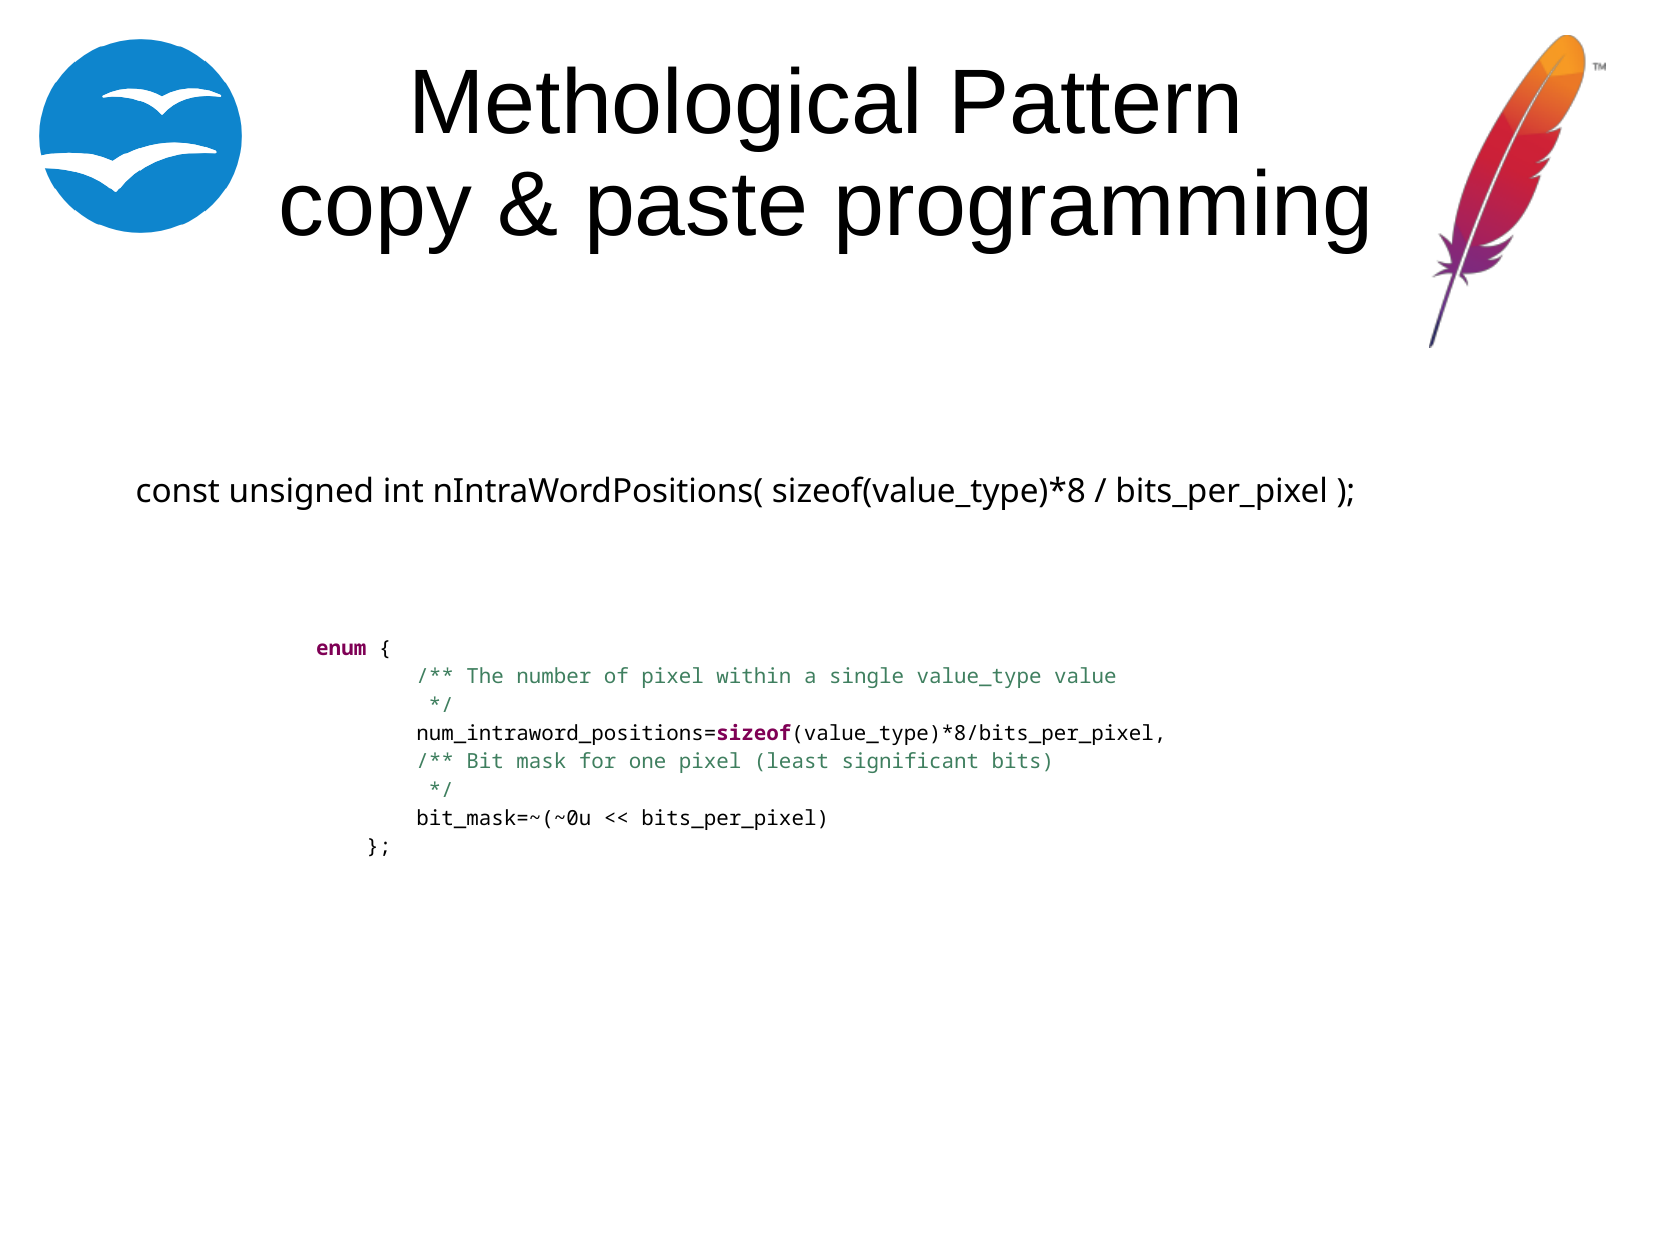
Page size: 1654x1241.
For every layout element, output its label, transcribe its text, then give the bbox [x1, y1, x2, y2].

text_box const unsigned int nIntraWordPositions( sizeof(value_type)*8 / bits_per_pixel ); [135, 471, 1512, 508]
picture [1429, 35, 1606, 348]
picture [11, 11, 271, 260]
title Methological Pattern copy & paste programming [271, 49, 1429, 257]
text_box enum { /** The number of pixel within a single value_type value */ num_intraword_positions=sizeof(value_type)*8/bits_per_pixel, /** Bit mask for one pixel (least significant bits) */ bit_mask=~(~0u << bits_per_pixel) }; [301, 625, 1182, 836]
